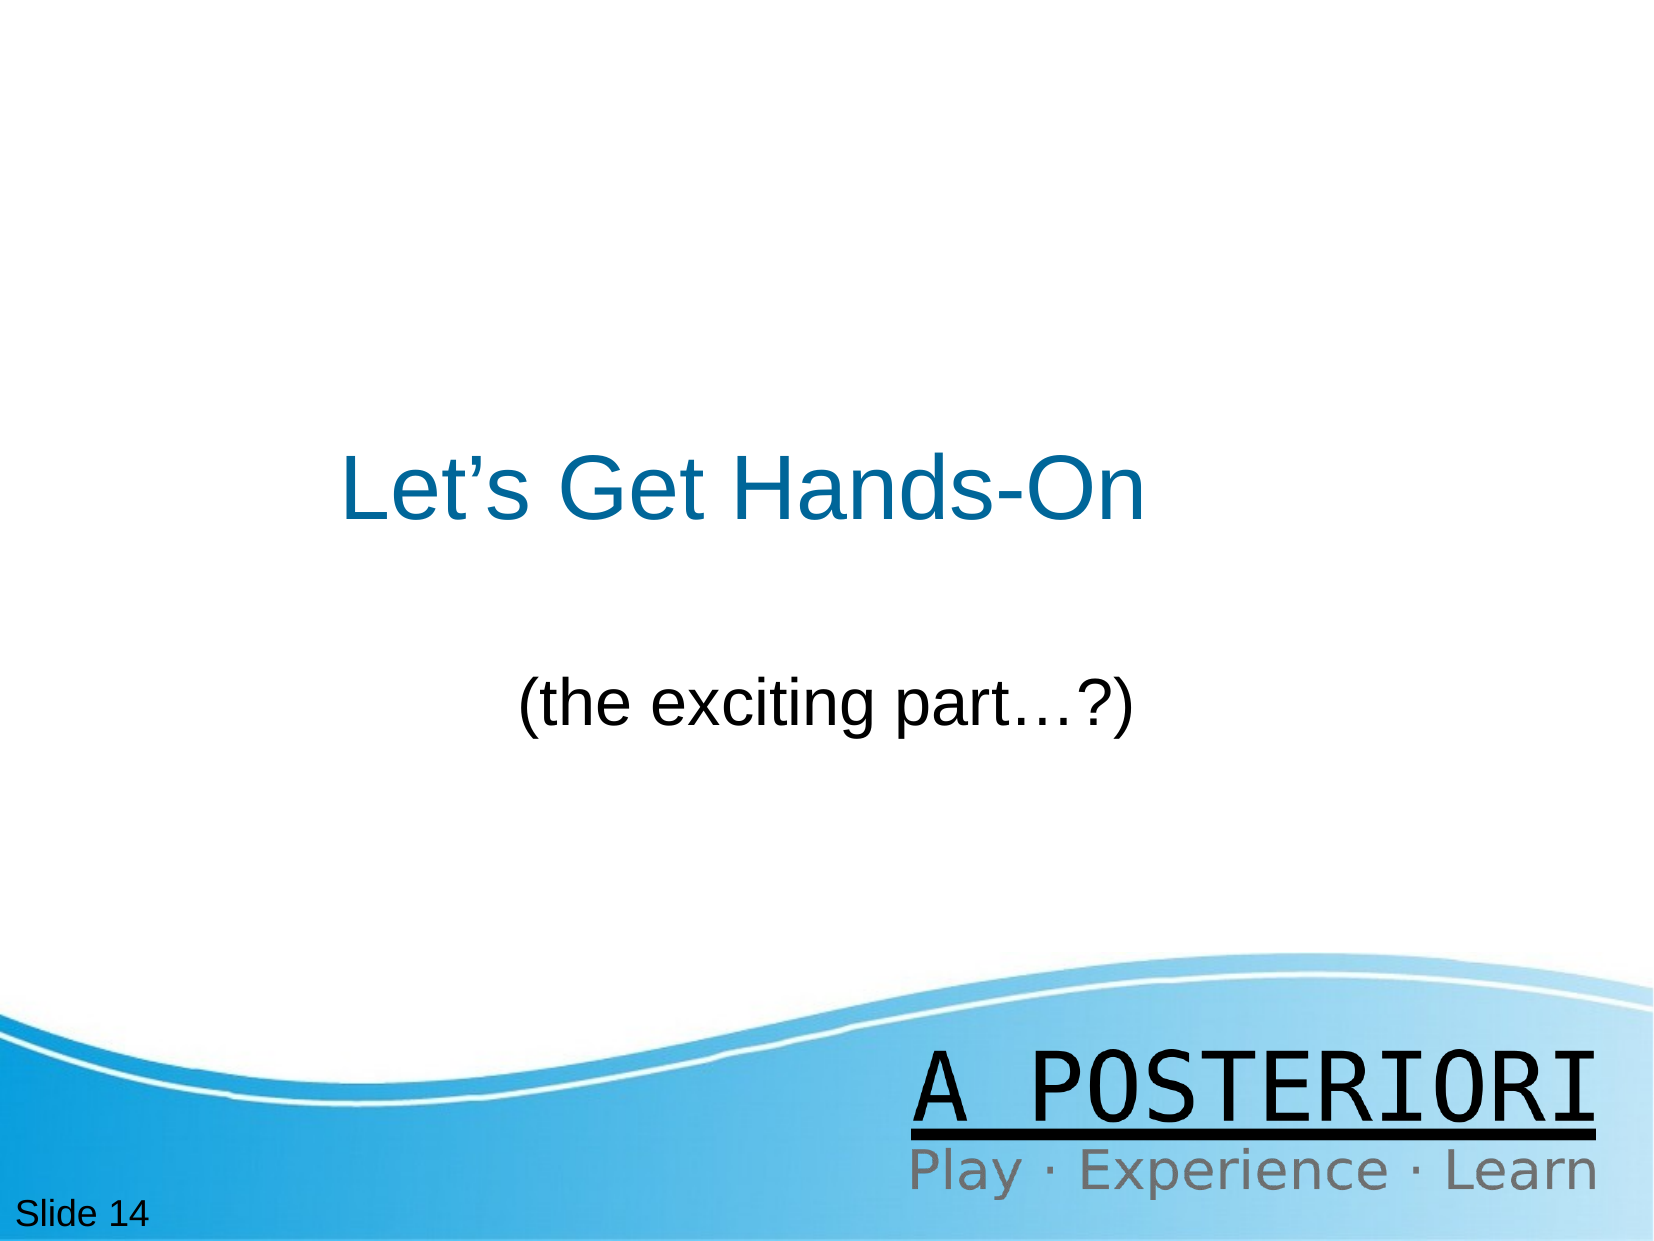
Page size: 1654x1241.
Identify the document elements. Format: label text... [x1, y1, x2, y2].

title Let’s Get Hands-On [0, 384, 1489, 592]
list (the exciting part…?) [82, 665, 1571, 1010]
picture [0, 952, 1654, 1241]
